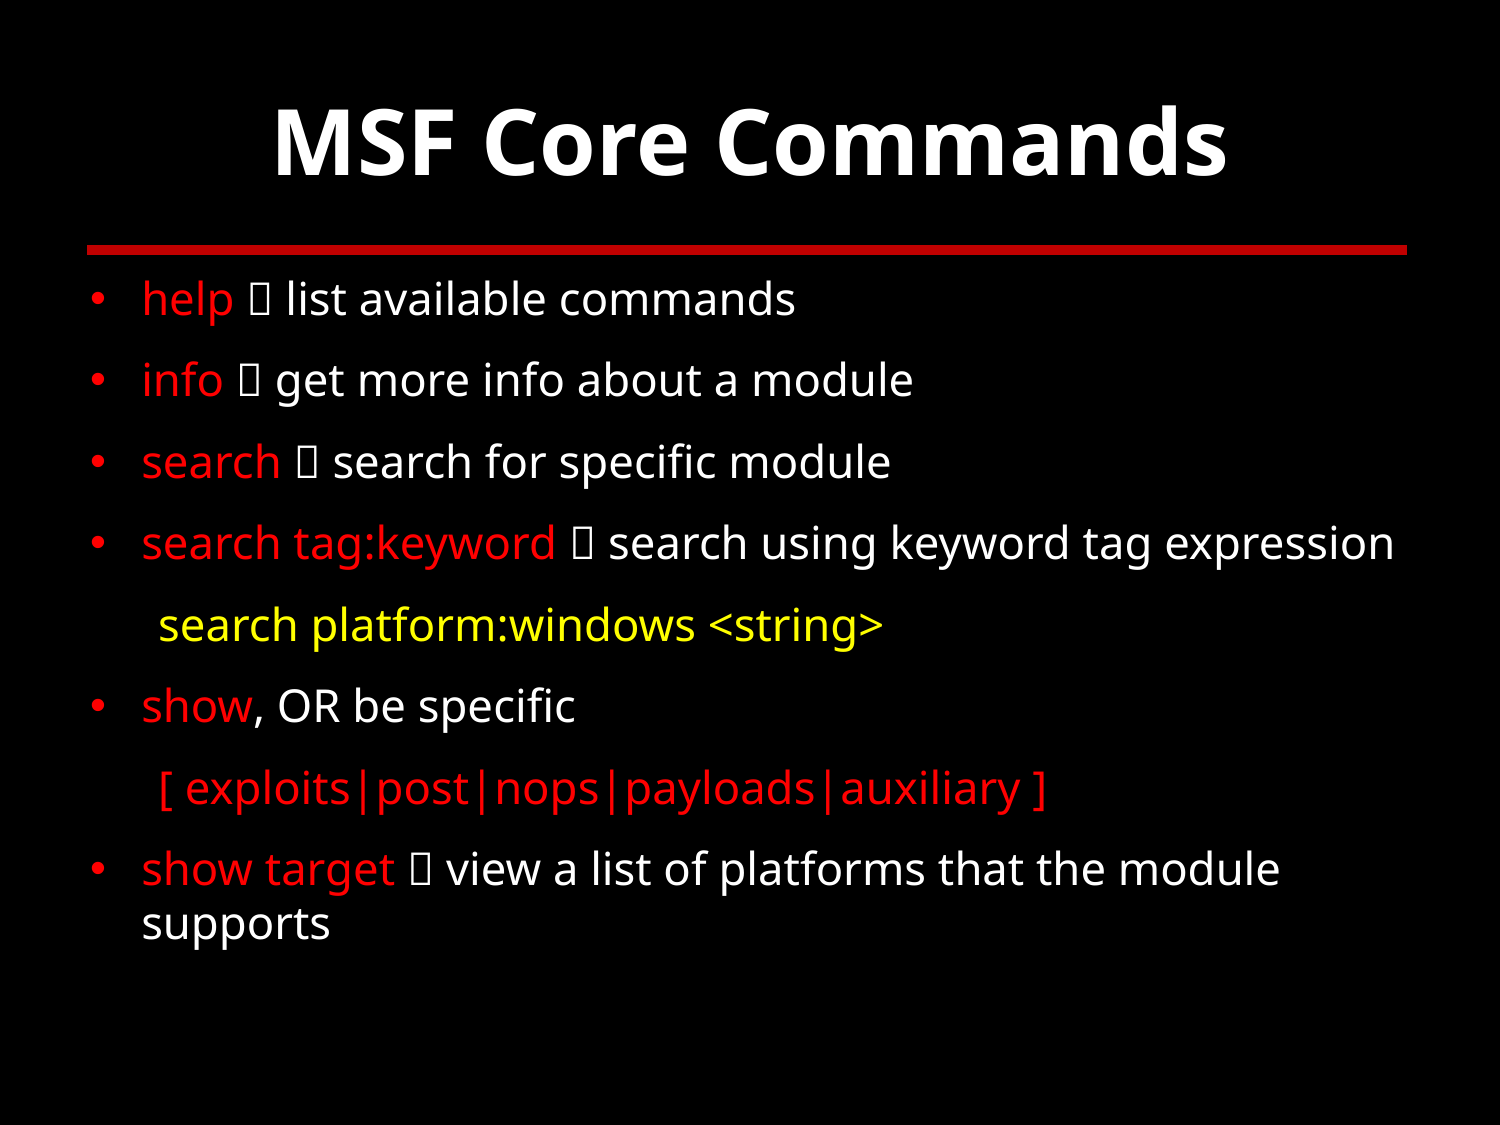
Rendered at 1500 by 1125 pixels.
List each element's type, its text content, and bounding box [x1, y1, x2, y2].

title MSF Core Commands [75, 45, 1425, 233]
list help  list available commands info  get more info about a module search  search for specific module search tag:keyword  search using keyword tag expression search platform:windows <string> show, OR be specific [ exploits|post|nops|payloads|auxiliary ] show target  view a list of platforms that the module supports [75, 262, 1425, 1005]
